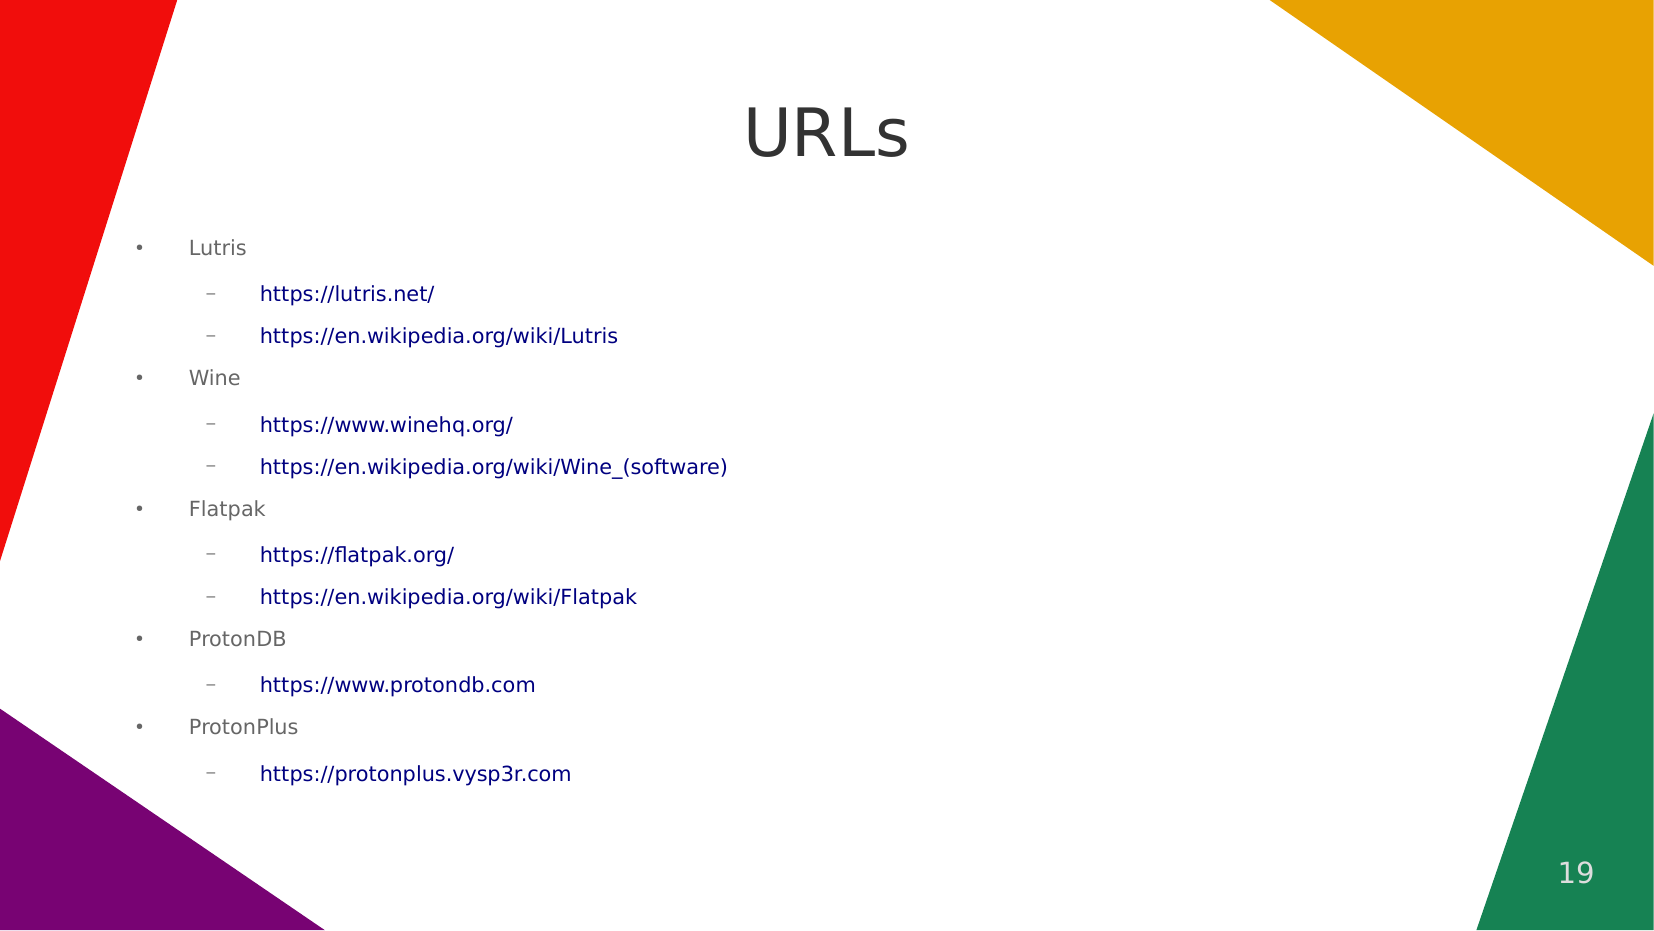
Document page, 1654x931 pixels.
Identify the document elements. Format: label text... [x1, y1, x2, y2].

list Lutris https://lutris.net/ https://en.wikipedia.org/wiki/Lutris Wine https://www.winehq.org/ https://en.wikipedia.org/wiki/Wine_(software) Flatpak https://flatpak.org/ https://en.wikipedia.org/wiki/Flatpak ProtonDB https://www.protondb.com ProtonPlus https://protonplus.vysp3r.com [118, 236, 1536, 827]
title URLs [118, 59, 1536, 207]
